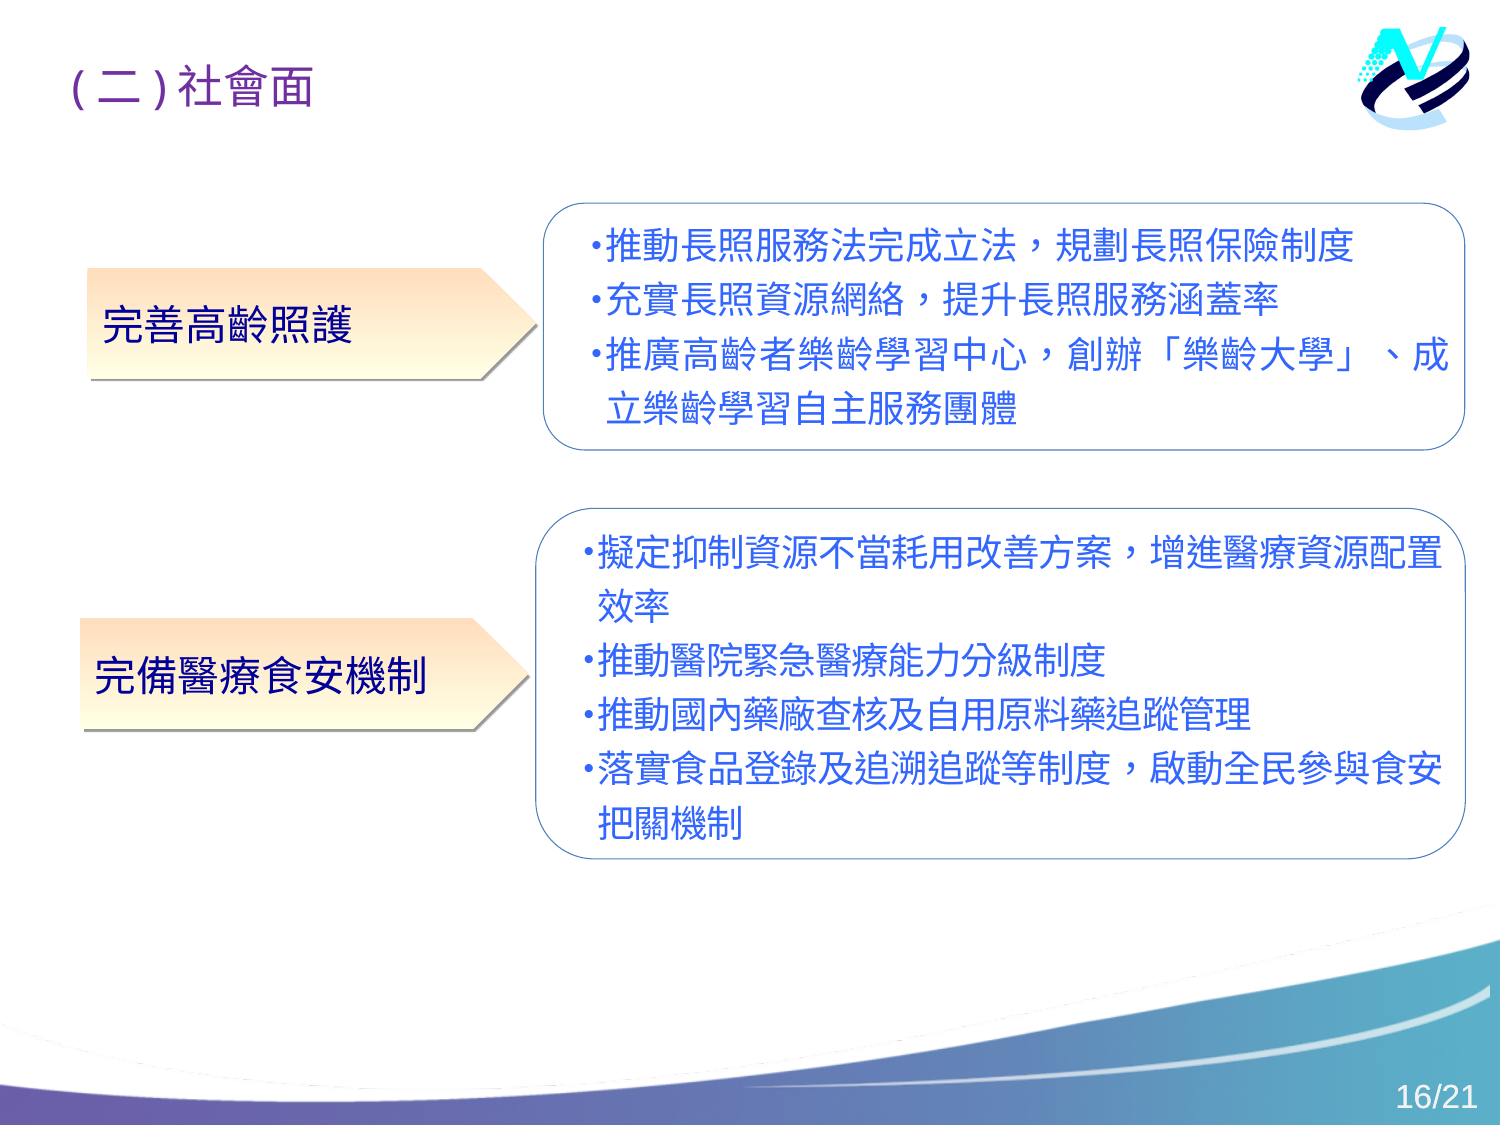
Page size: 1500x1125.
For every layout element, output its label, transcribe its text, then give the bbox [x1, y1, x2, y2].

text_box 完備醫療食安機制 [79, 618, 529, 730]
text_box 擬定抑制資源不當耗用改善方案，增進醫療資源配置效率 推動醫院緊急醫療能力分級制度 推動國內藥廠查核及自用原料藥追蹤管理 落實食品登錄及追溯追蹤等制度，啟動全民參與食安把關機制 [568, 512, 1458, 774]
text_box (二)社會面 [0, 57, 1500, 122]
picture [1357, 122, 1470, 131]
text_box 推動長照服務法完成立法，規劃長照保險制度 充實長照資源網絡，提升長照服務涵蓋率 推廣高齡者樂齡學習中心，創辦「樂齡大學」、成立樂齡學習自主服務團體 [576, 205, 1464, 337]
picture [1357, 27, 1470, 57]
text_box 完善高齡照護 [87, 267, 536, 379]
picture [0, 904, 1500, 1125]
